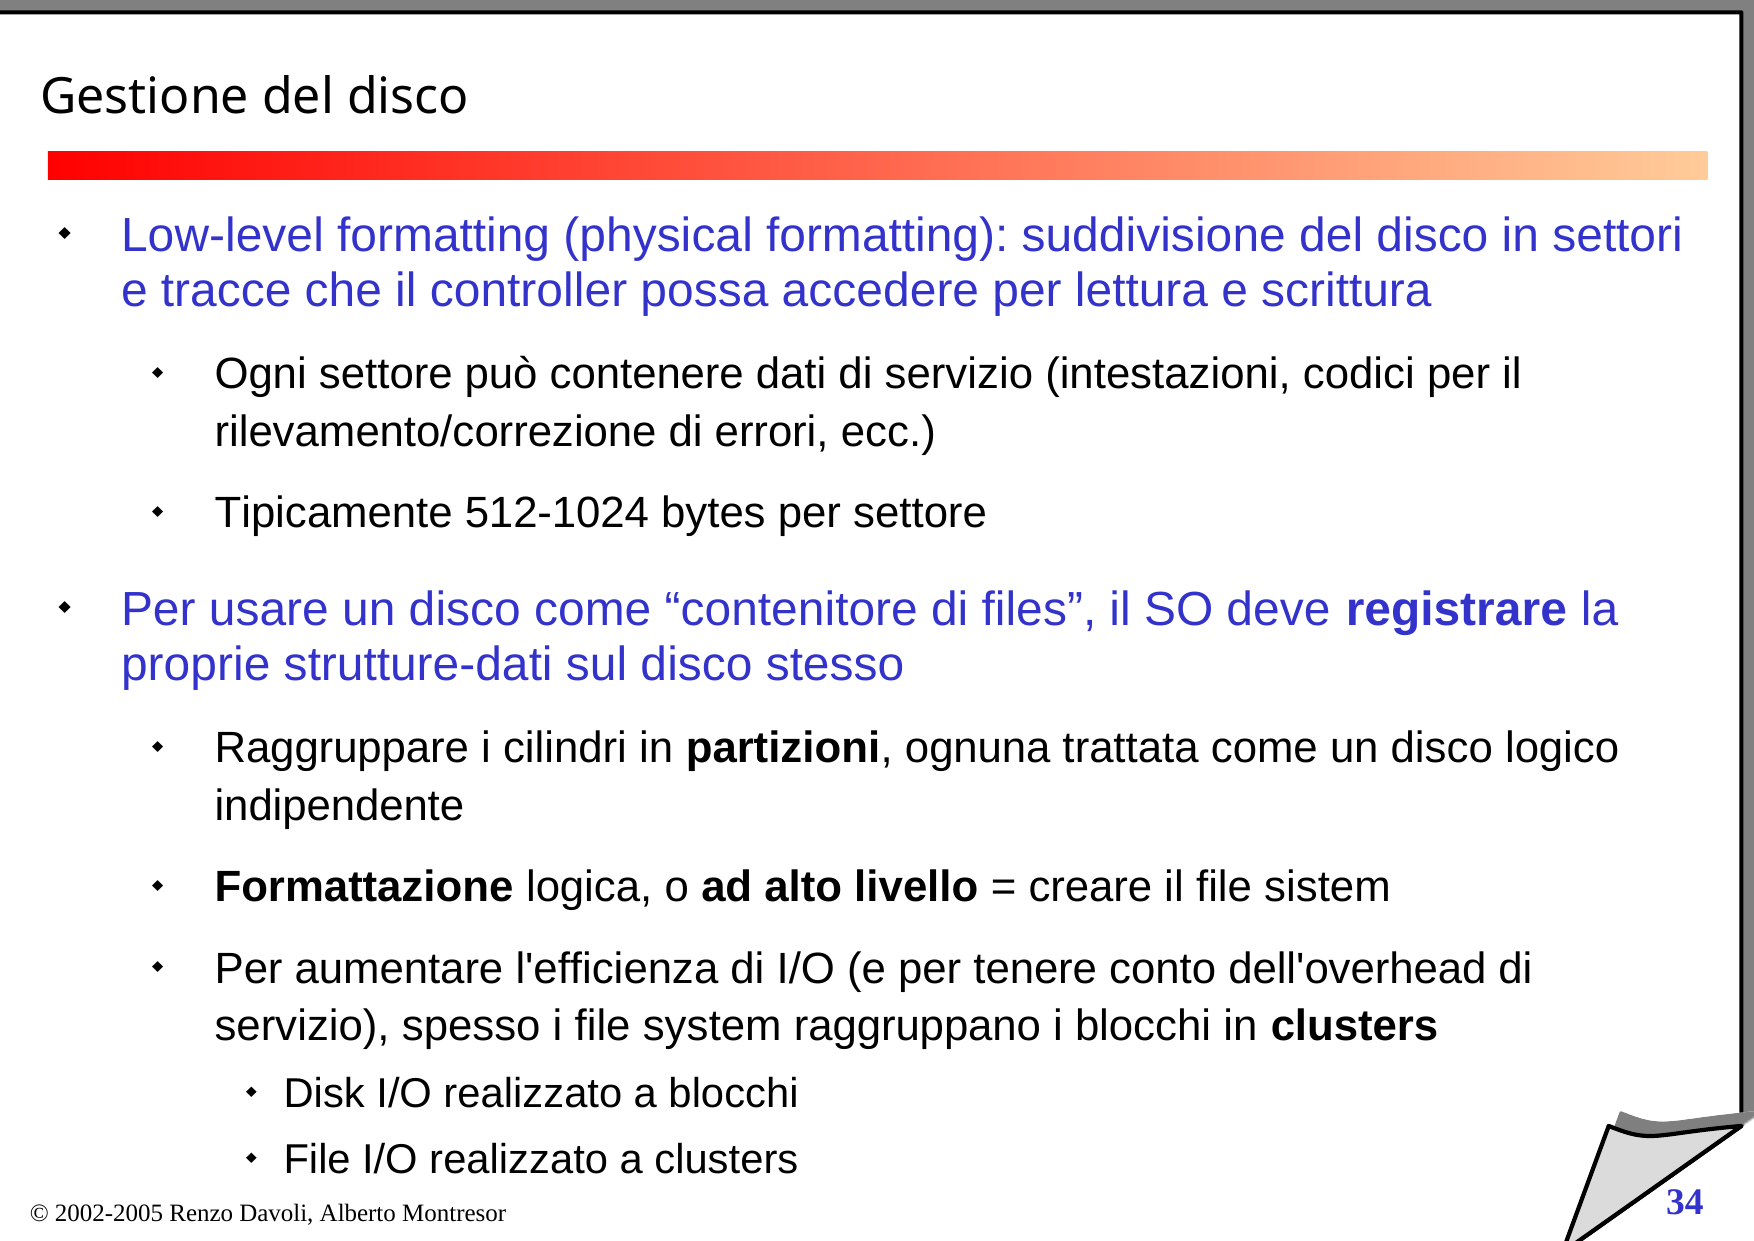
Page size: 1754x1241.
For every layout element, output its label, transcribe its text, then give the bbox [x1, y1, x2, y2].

title Gestione del disco [40, 49, 1714, 144]
list Low-level formatting (physical formatting): suddivisione del disco in settori e tracce che il controller possa accedere per lettura e scrittura Ogni settore può contenere dati di servizio (intestazioni, codici per il rilevamento/correzione di errori, ecc.) Tipicamente 512-1024 bytes per settore Per usare un disco come “contenitore di files”, il SO deve registrare la proprie strutture-dati sul disco stesso Raggruppare i cilindri in partizioni, ognuna trattata come un disco logico indipendente Formattazione logica, o ad alto livello = creare il file sistem Per aumentare l'efficienza di I/O (e per tenere conto dell'overhead di servizio), spesso i file system raggruppano i blocchi in clusters Disk I/O realizzato a blocchi File I/O realizzato a clusters [58, 206, 1696, 1187]
